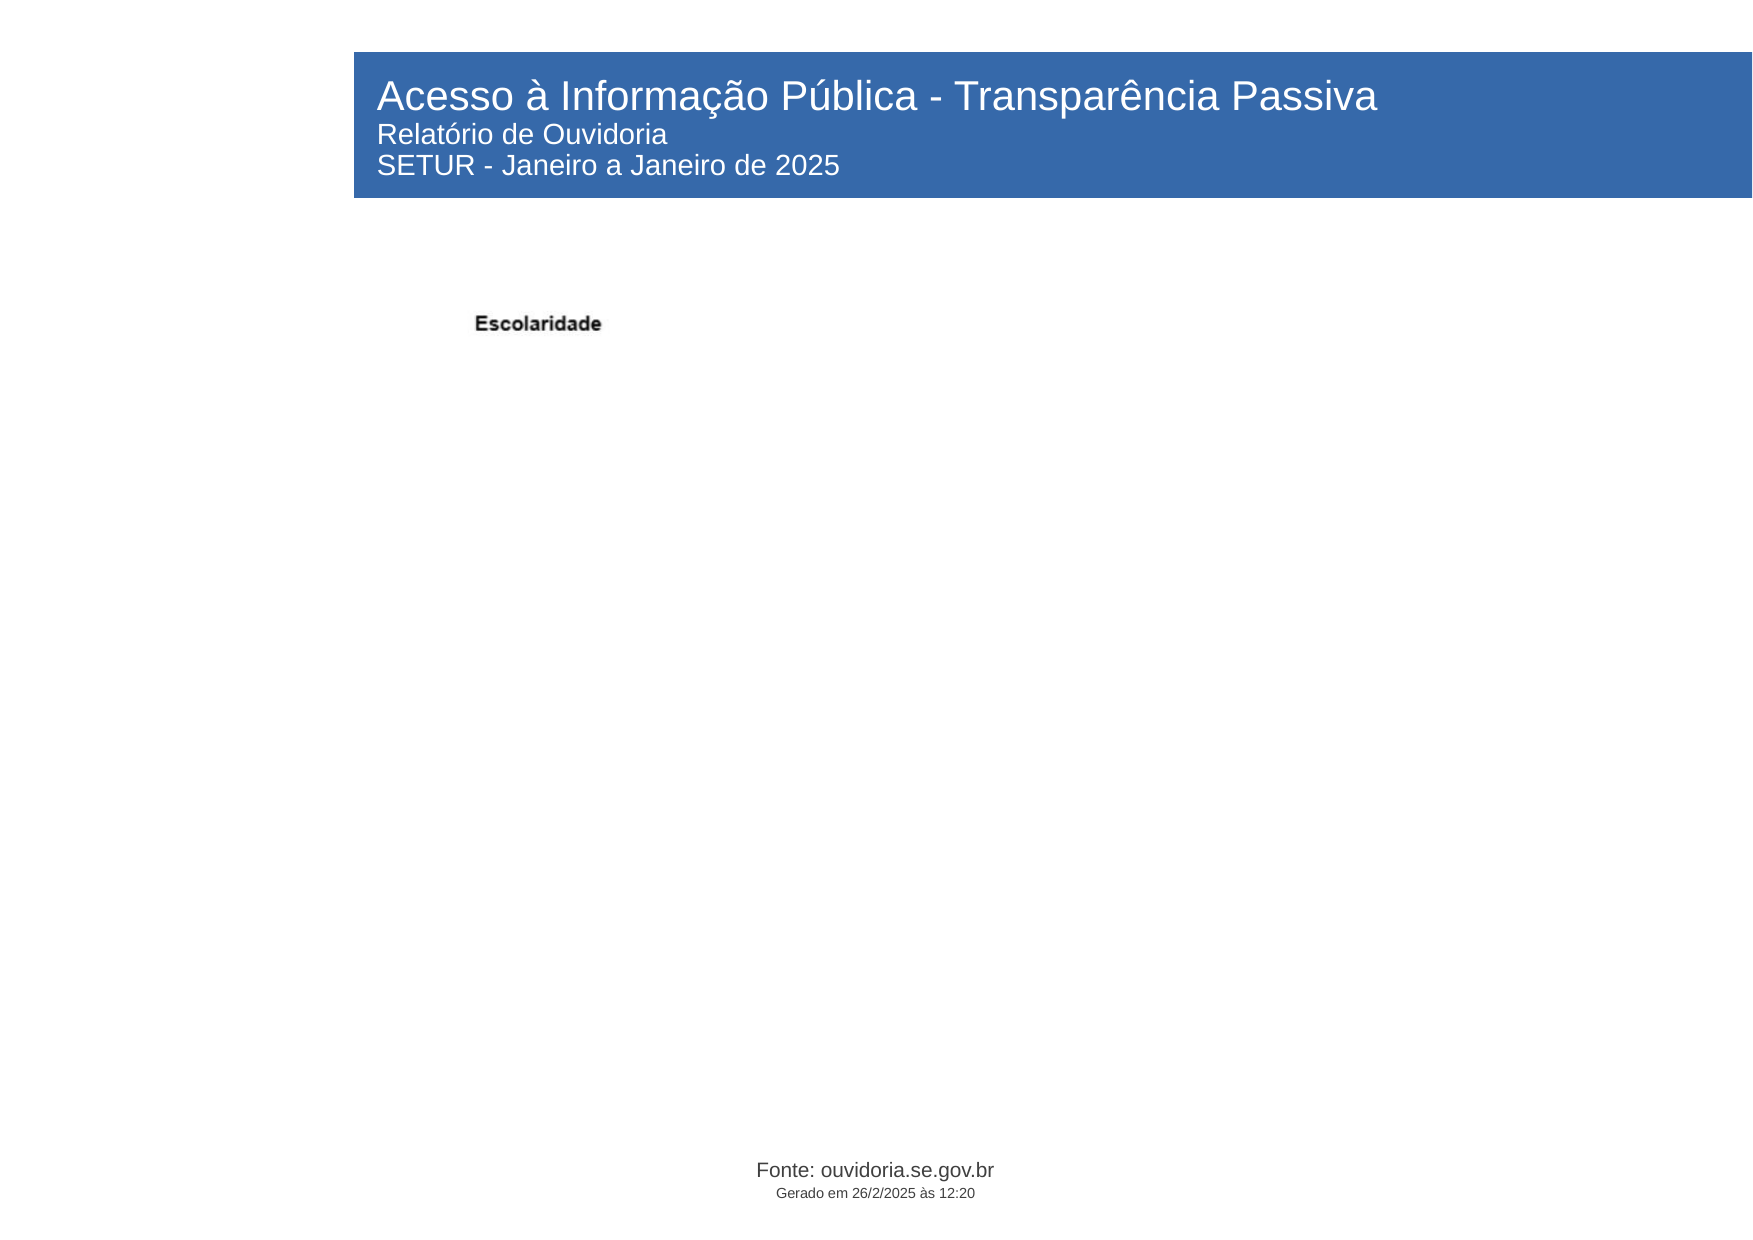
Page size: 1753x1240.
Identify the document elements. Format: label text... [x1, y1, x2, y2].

text_box Fonte: ouvidoria.se.gov.br Gerado em 26/2/2025 às 12:20 [756, 1158, 1023, 1208]
text_box Acesso à Informação Pública - Transparência Passiva Relatório de Ouvidoria SETUR - Janeiro a Janeiro de 2025 [376, 72, 1403, 186]
text_box [354, 52, 1752, 198]
text_box [227, 211, 1527, 1028]
